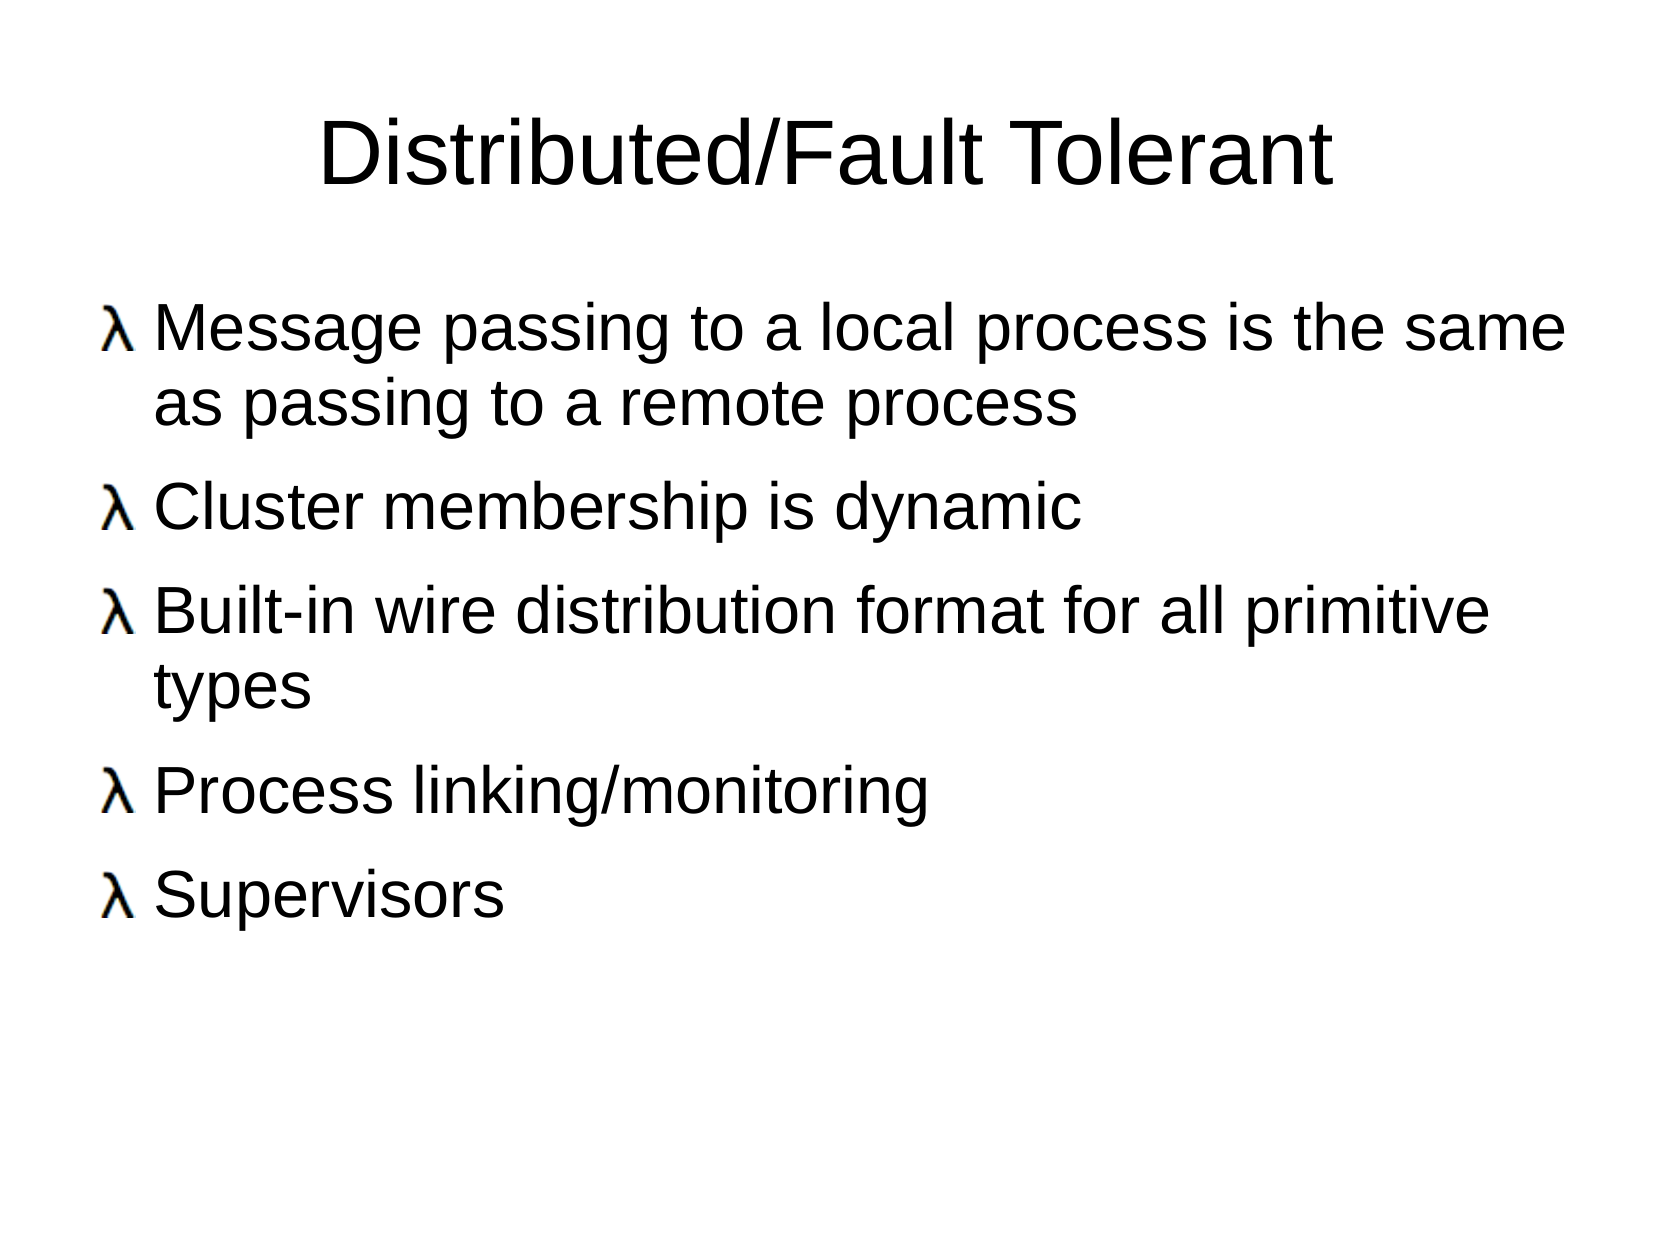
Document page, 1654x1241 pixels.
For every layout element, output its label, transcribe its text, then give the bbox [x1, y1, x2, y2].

title Distributed/Fault Tolerant [82, 56, 1571, 250]
list Message passing to a local process is the same as passing to a remote process Cluster membership is dynamic Built-in wire distribution format for all primitive types Process linking/monitoring Supervisors [82, 290, 1571, 1094]
